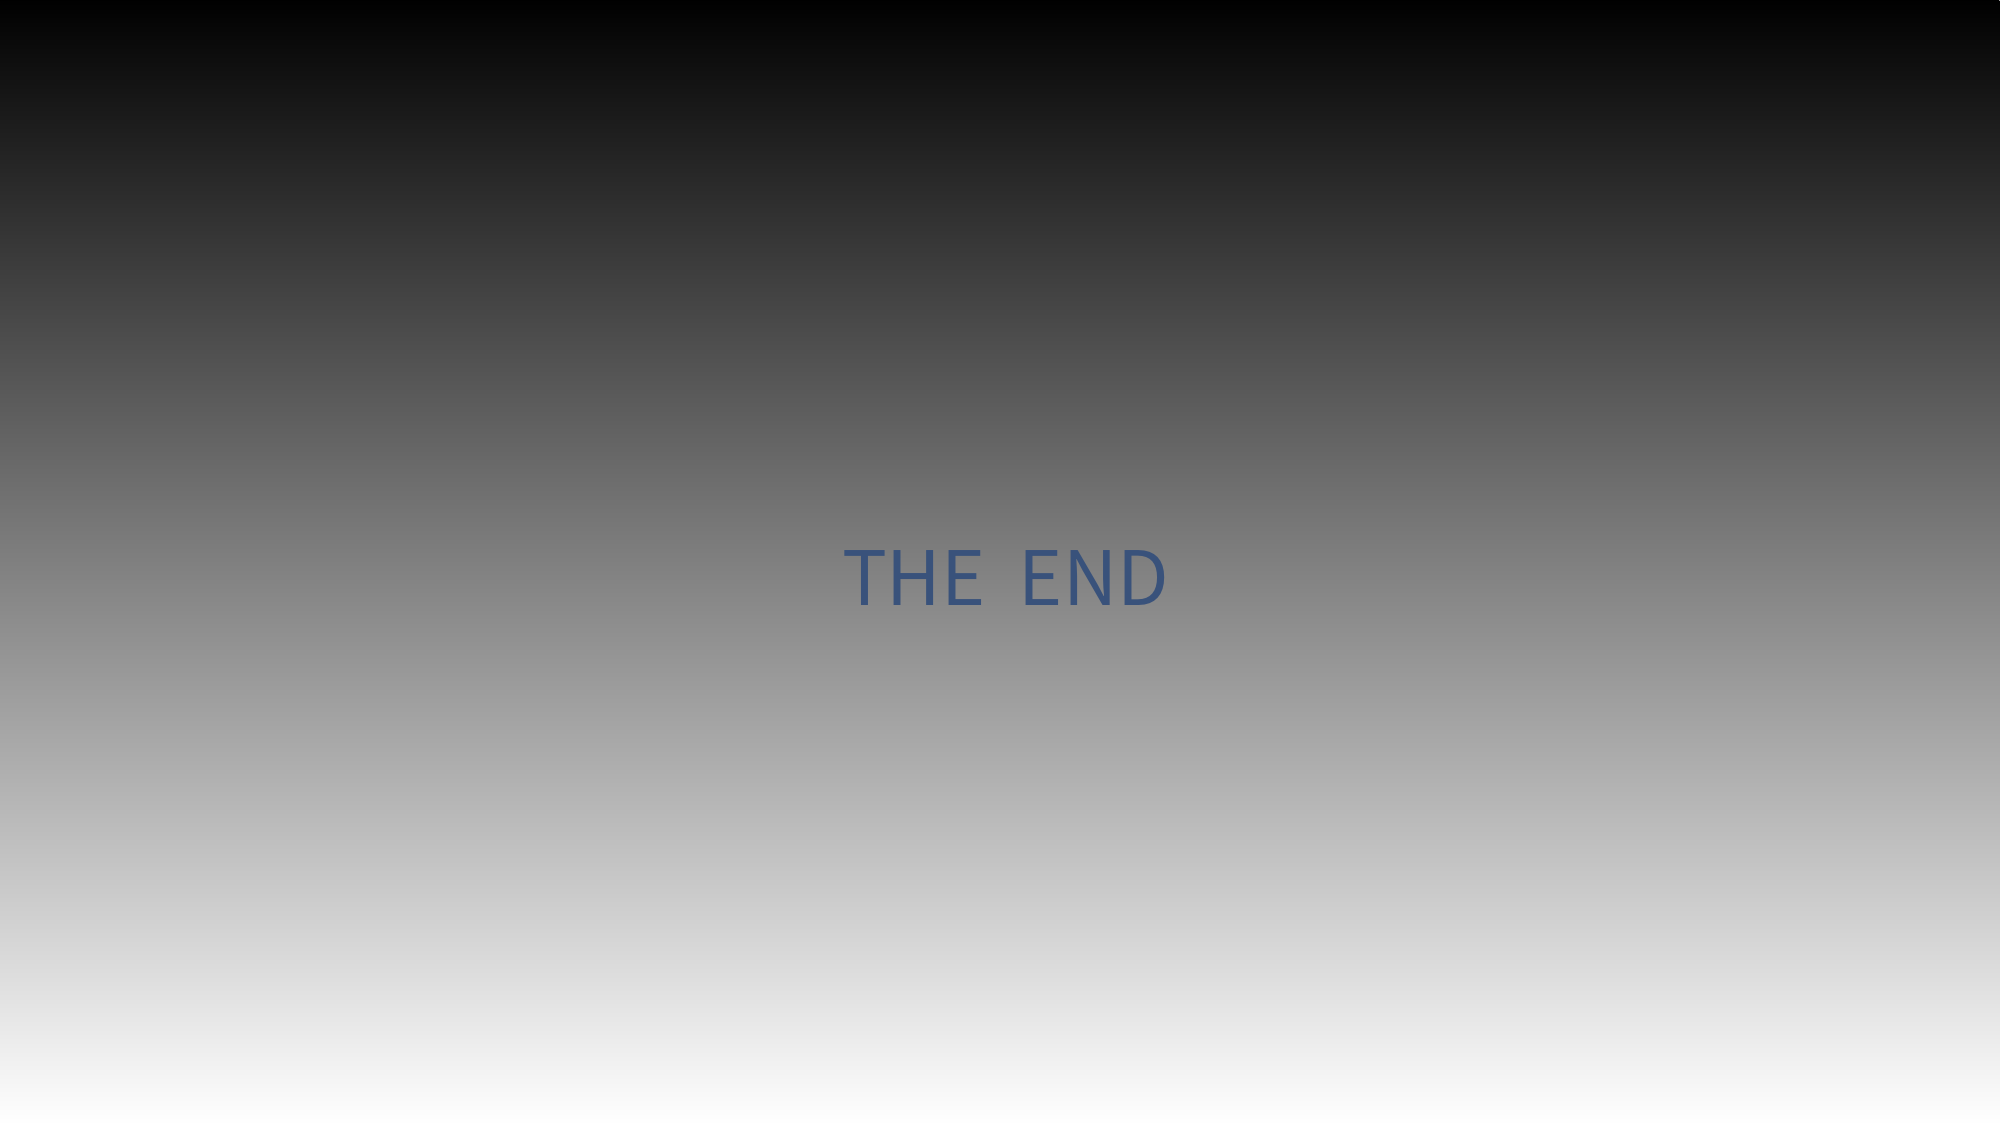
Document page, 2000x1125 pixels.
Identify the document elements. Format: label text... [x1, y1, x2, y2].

title THE END [680, 491, 1331, 628]
